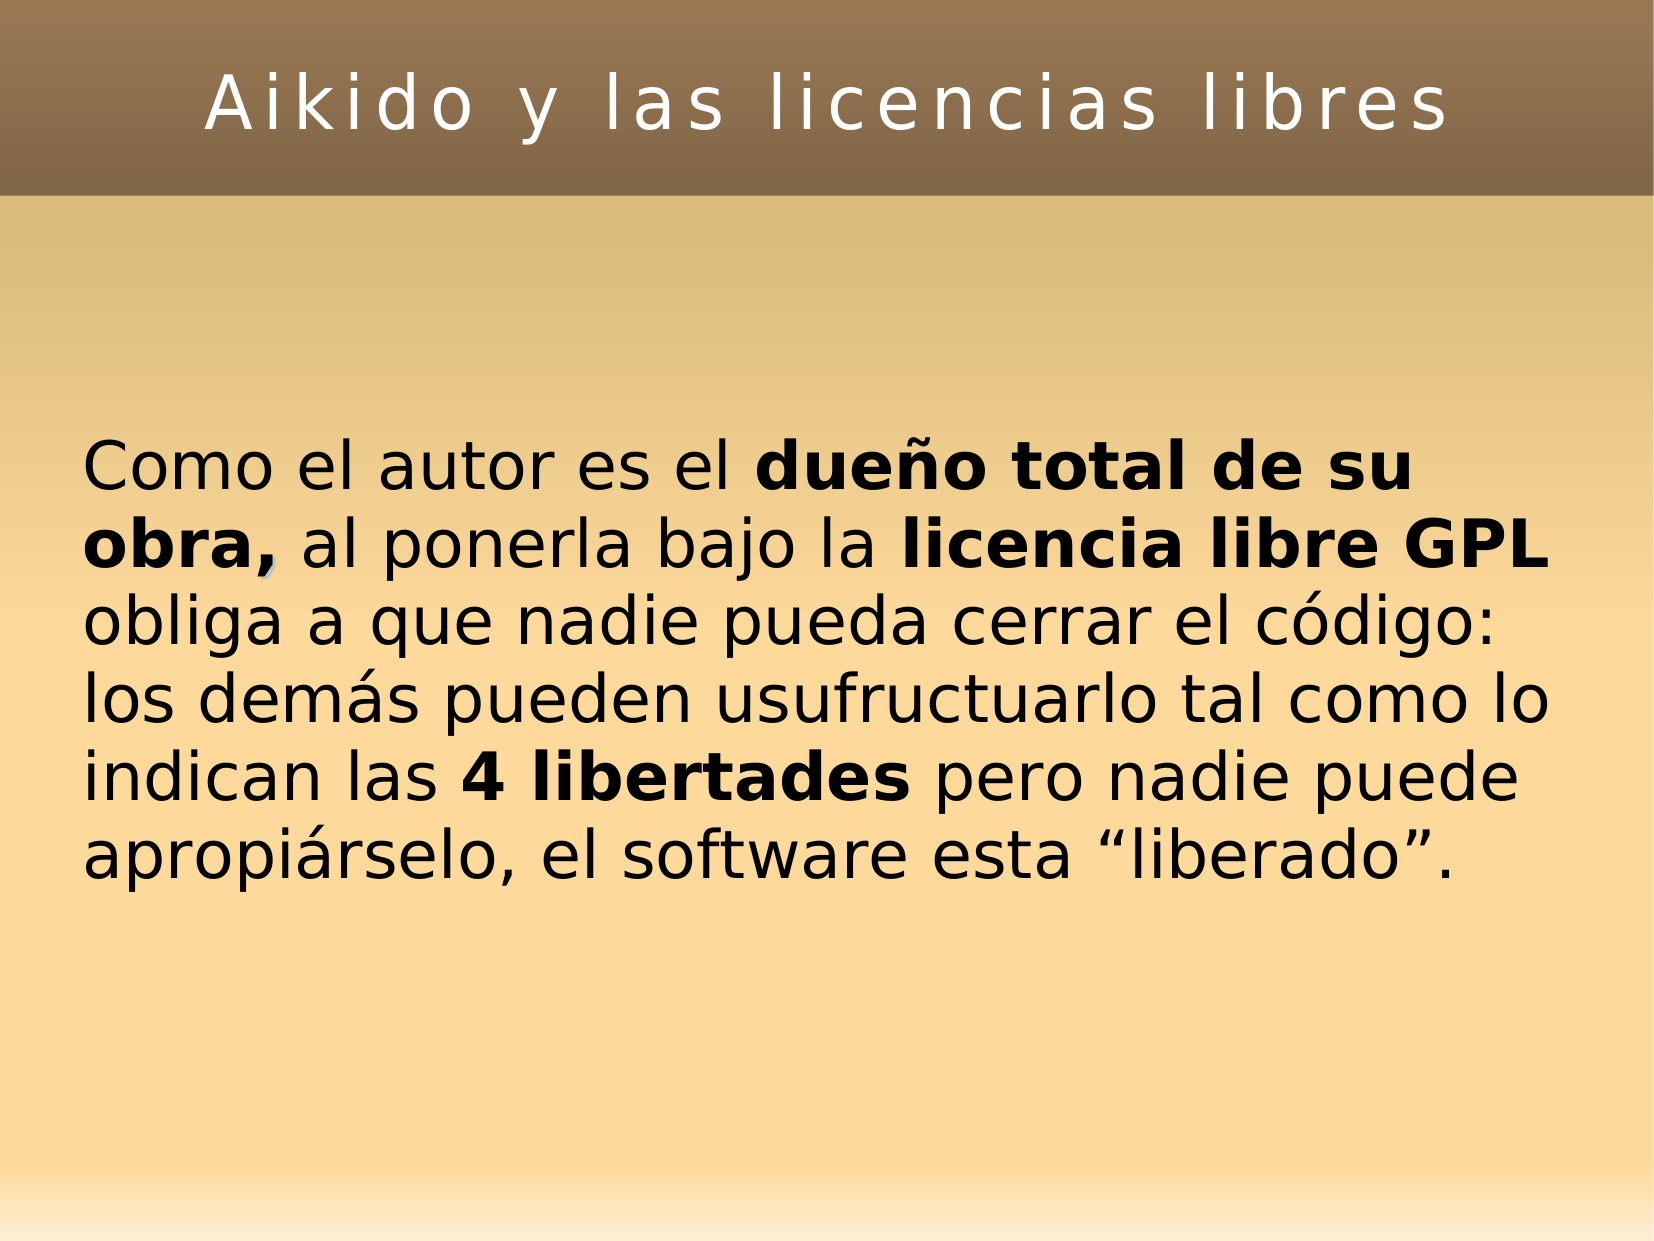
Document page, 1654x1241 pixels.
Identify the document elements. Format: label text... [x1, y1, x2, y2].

title Aikido y las licencias libres [59, 29, 1595, 178]
subtitle Como el autor es el dueño total de su obra, al ponerla bajo la licencia libre GPL obliga a que nadie pueda cerrar el código: los demás pueden usufructuarlo tal como lo indican las 4 libertades pero nadie puede apropiárselo, el software esta “liberado”. [82, 290, 1571, 1109]
picture [0, 0, 1654, 1241]
